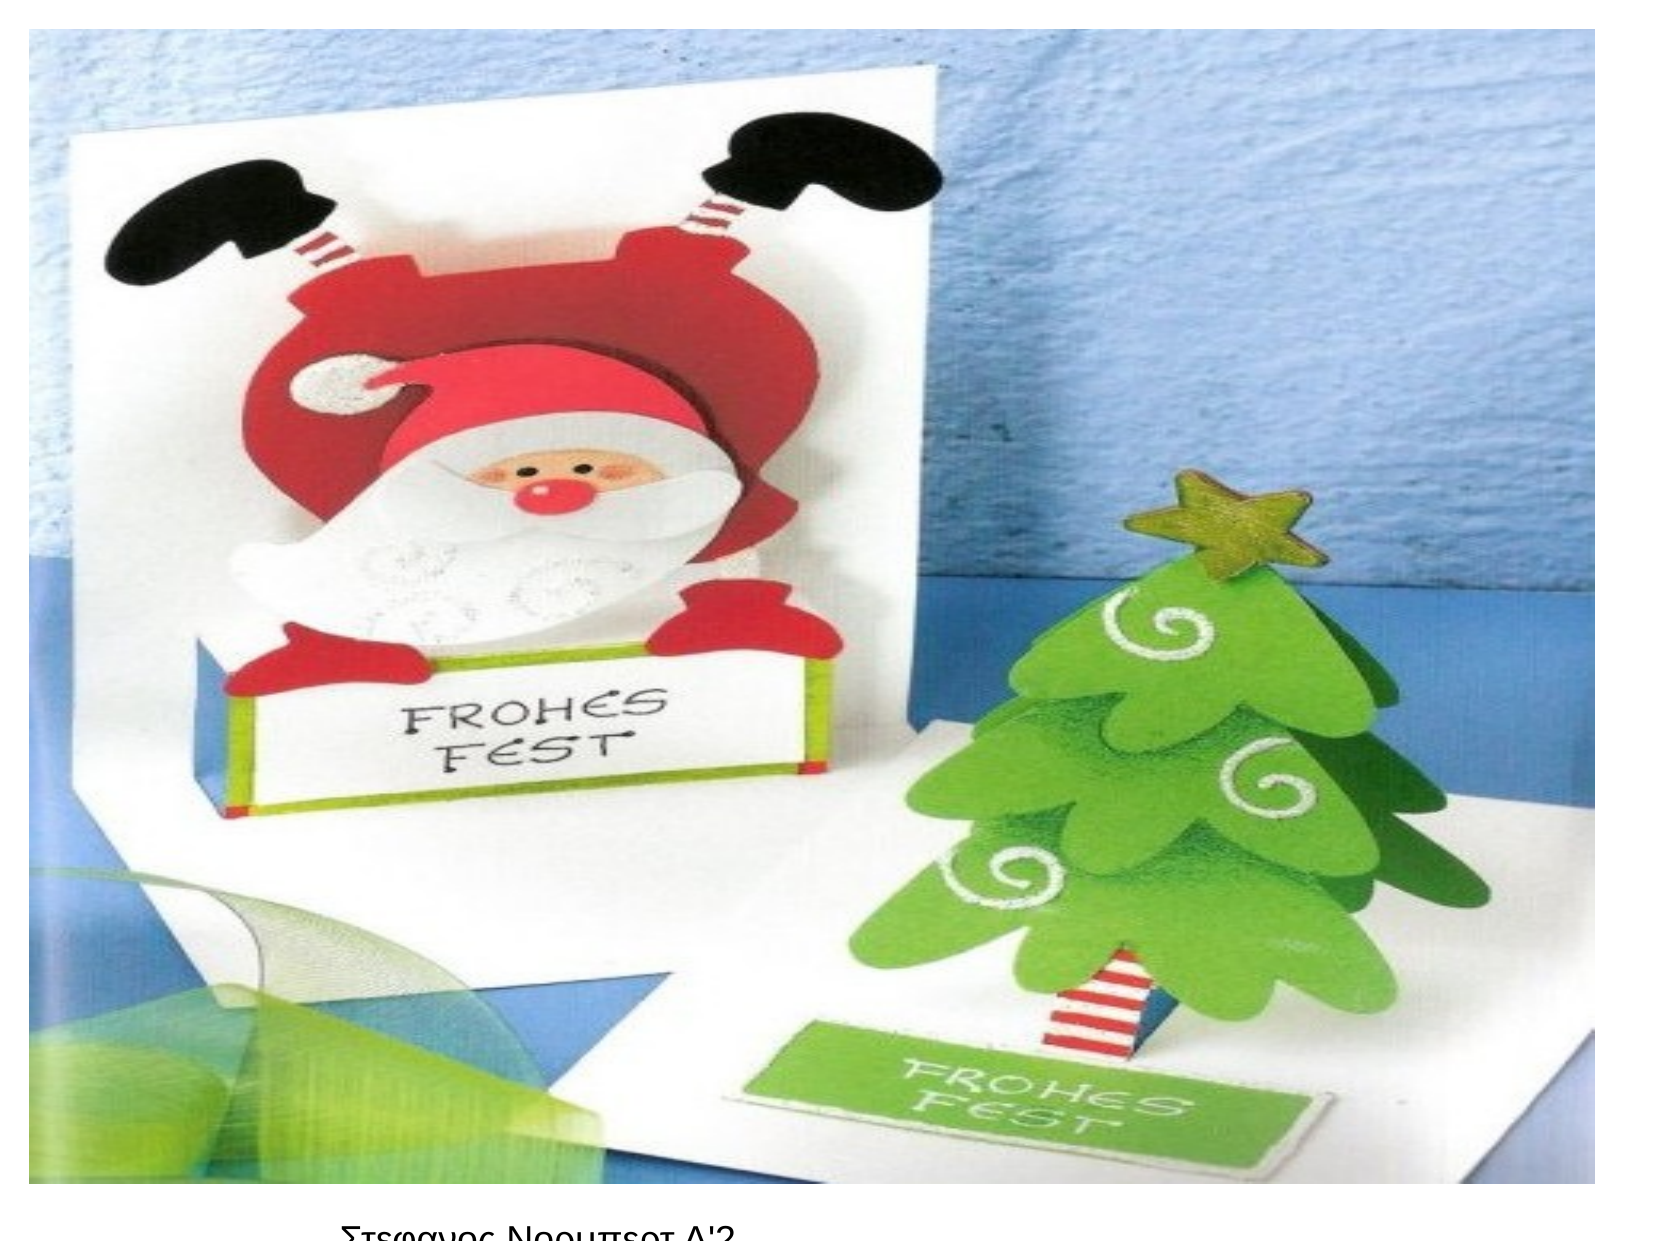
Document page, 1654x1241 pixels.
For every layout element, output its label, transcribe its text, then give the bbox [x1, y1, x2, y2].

picture [29, 29, 1595, 1184]
text_box Στεφανος Νορμπερτ Δ'2 [324, 1210, 1654, 1241]
